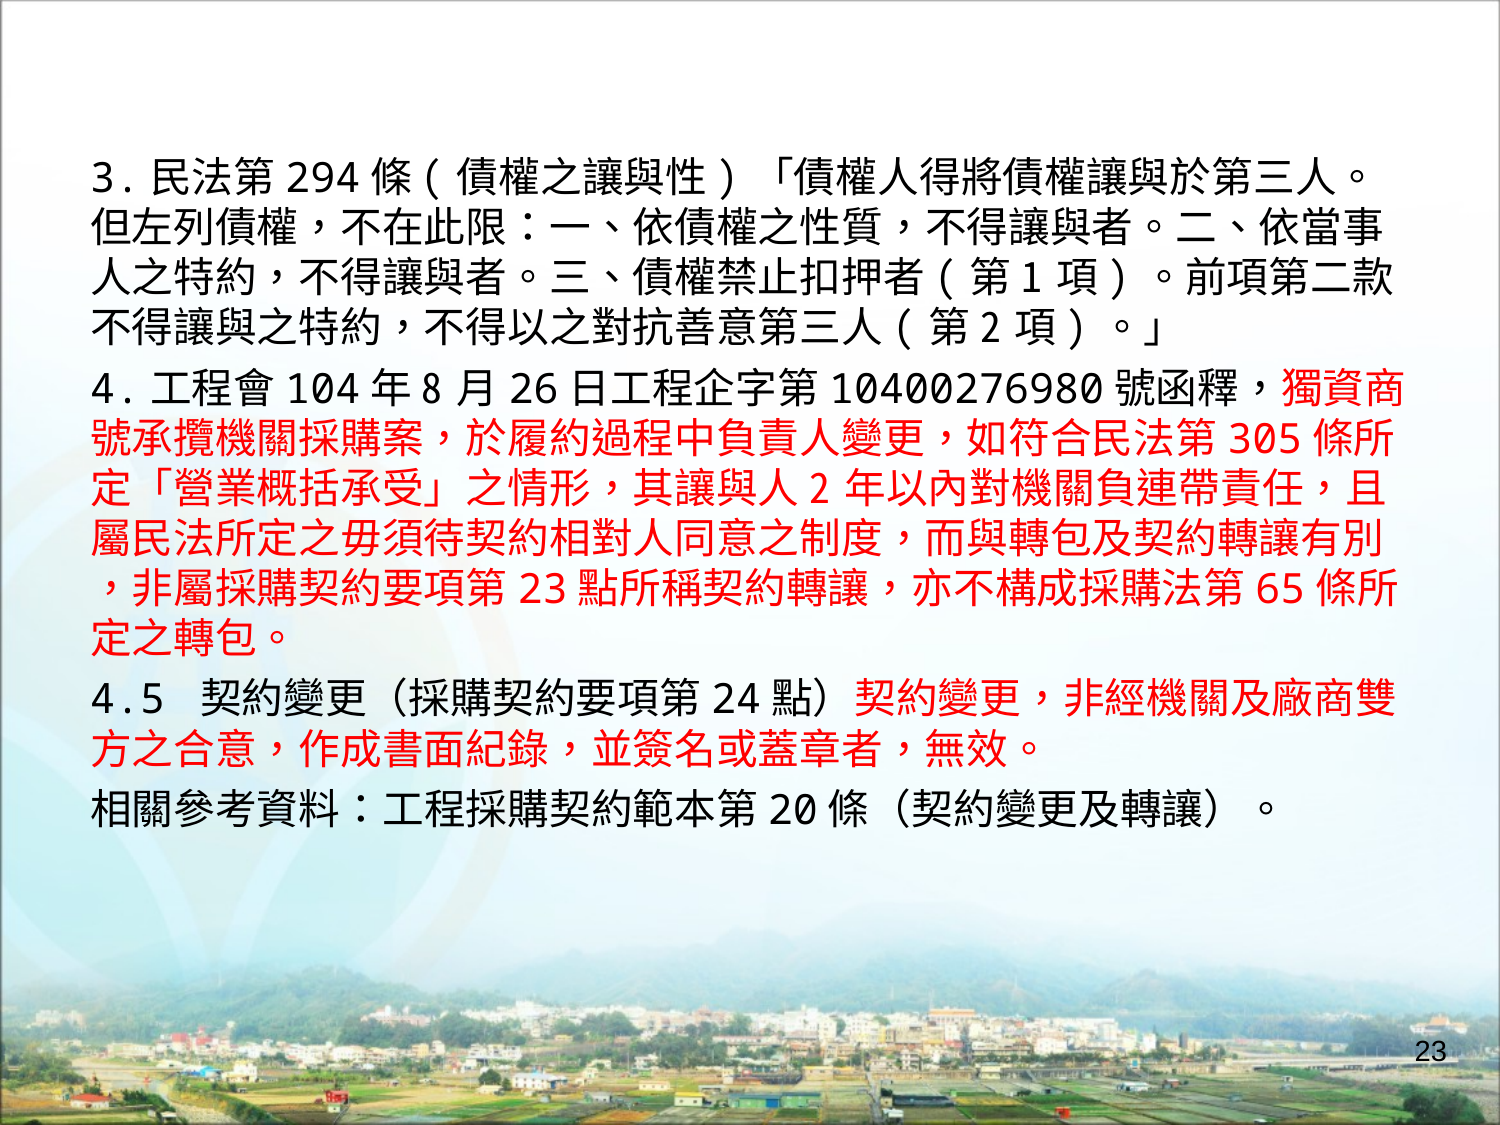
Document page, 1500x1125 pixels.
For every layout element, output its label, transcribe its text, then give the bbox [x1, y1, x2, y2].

picture [0, 0, 1500, 1125]
text_box <編號> [1111, 1024, 1462, 1103]
list 3.民法第294條(債權之讓與性)「債權人得將債權讓與於第三人。但左列債權，不在此限：一、依債權之性質，不得讓與者。二、依當事人之特約，不得讓與者。三、債權禁止扣押者(第1項)。前項第二款不得讓與之特約，不得以之對抗善意第三人(第2項)。」 4.工程會104年8月26日工程企字第10400276980號函釋，獨資商號承攬機關採購案，於履約過程中負責人變更，如符合民法第305條所定「營業概括承受」之情形，其讓與人2年以內對機關負連帶責任，且屬民法所定之毋須待契約相對人同意之制度，而與轉包及契約轉讓有別，非屬採購契約要項第23點所稱契約轉讓，亦不構成採購法第65條所定之轉包。 4.5 契約變更（採購契約要項第24點）契約變更，非經機關及廠商雙方之合意，作成書面紀錄，並簽名或蓋章者，無效。 相關參考資料：工程採購契約範本第20條（契約變更及轉讓）。 [75, 143, 1426, 1005]
